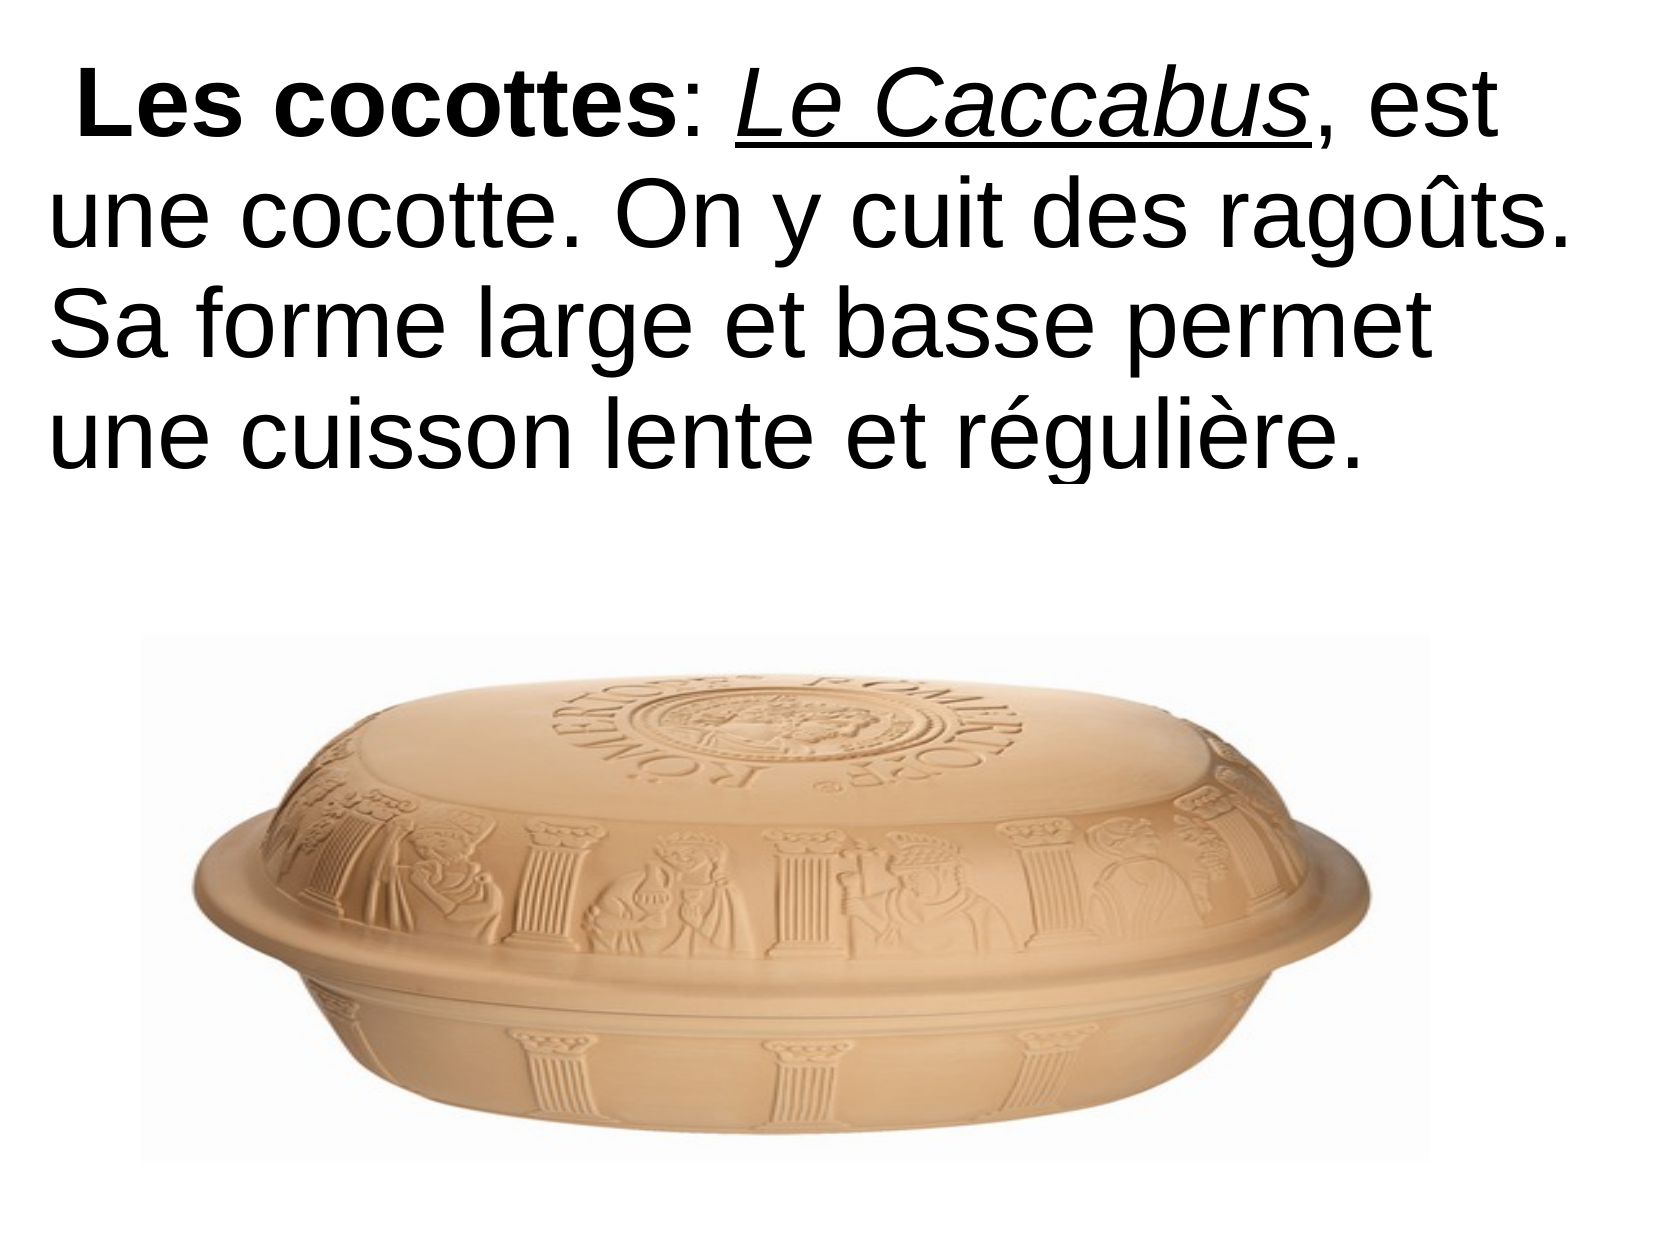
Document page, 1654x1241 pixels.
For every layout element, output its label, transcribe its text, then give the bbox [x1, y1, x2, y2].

list Les cocottes: Le Caccabus, est une cocotte. On y cuit des ragoûts. Sa forme large et basse permet une cuisson lente et régulière. [47, 47, 1583, 532]
picture [141, 484, 1430, 1241]
